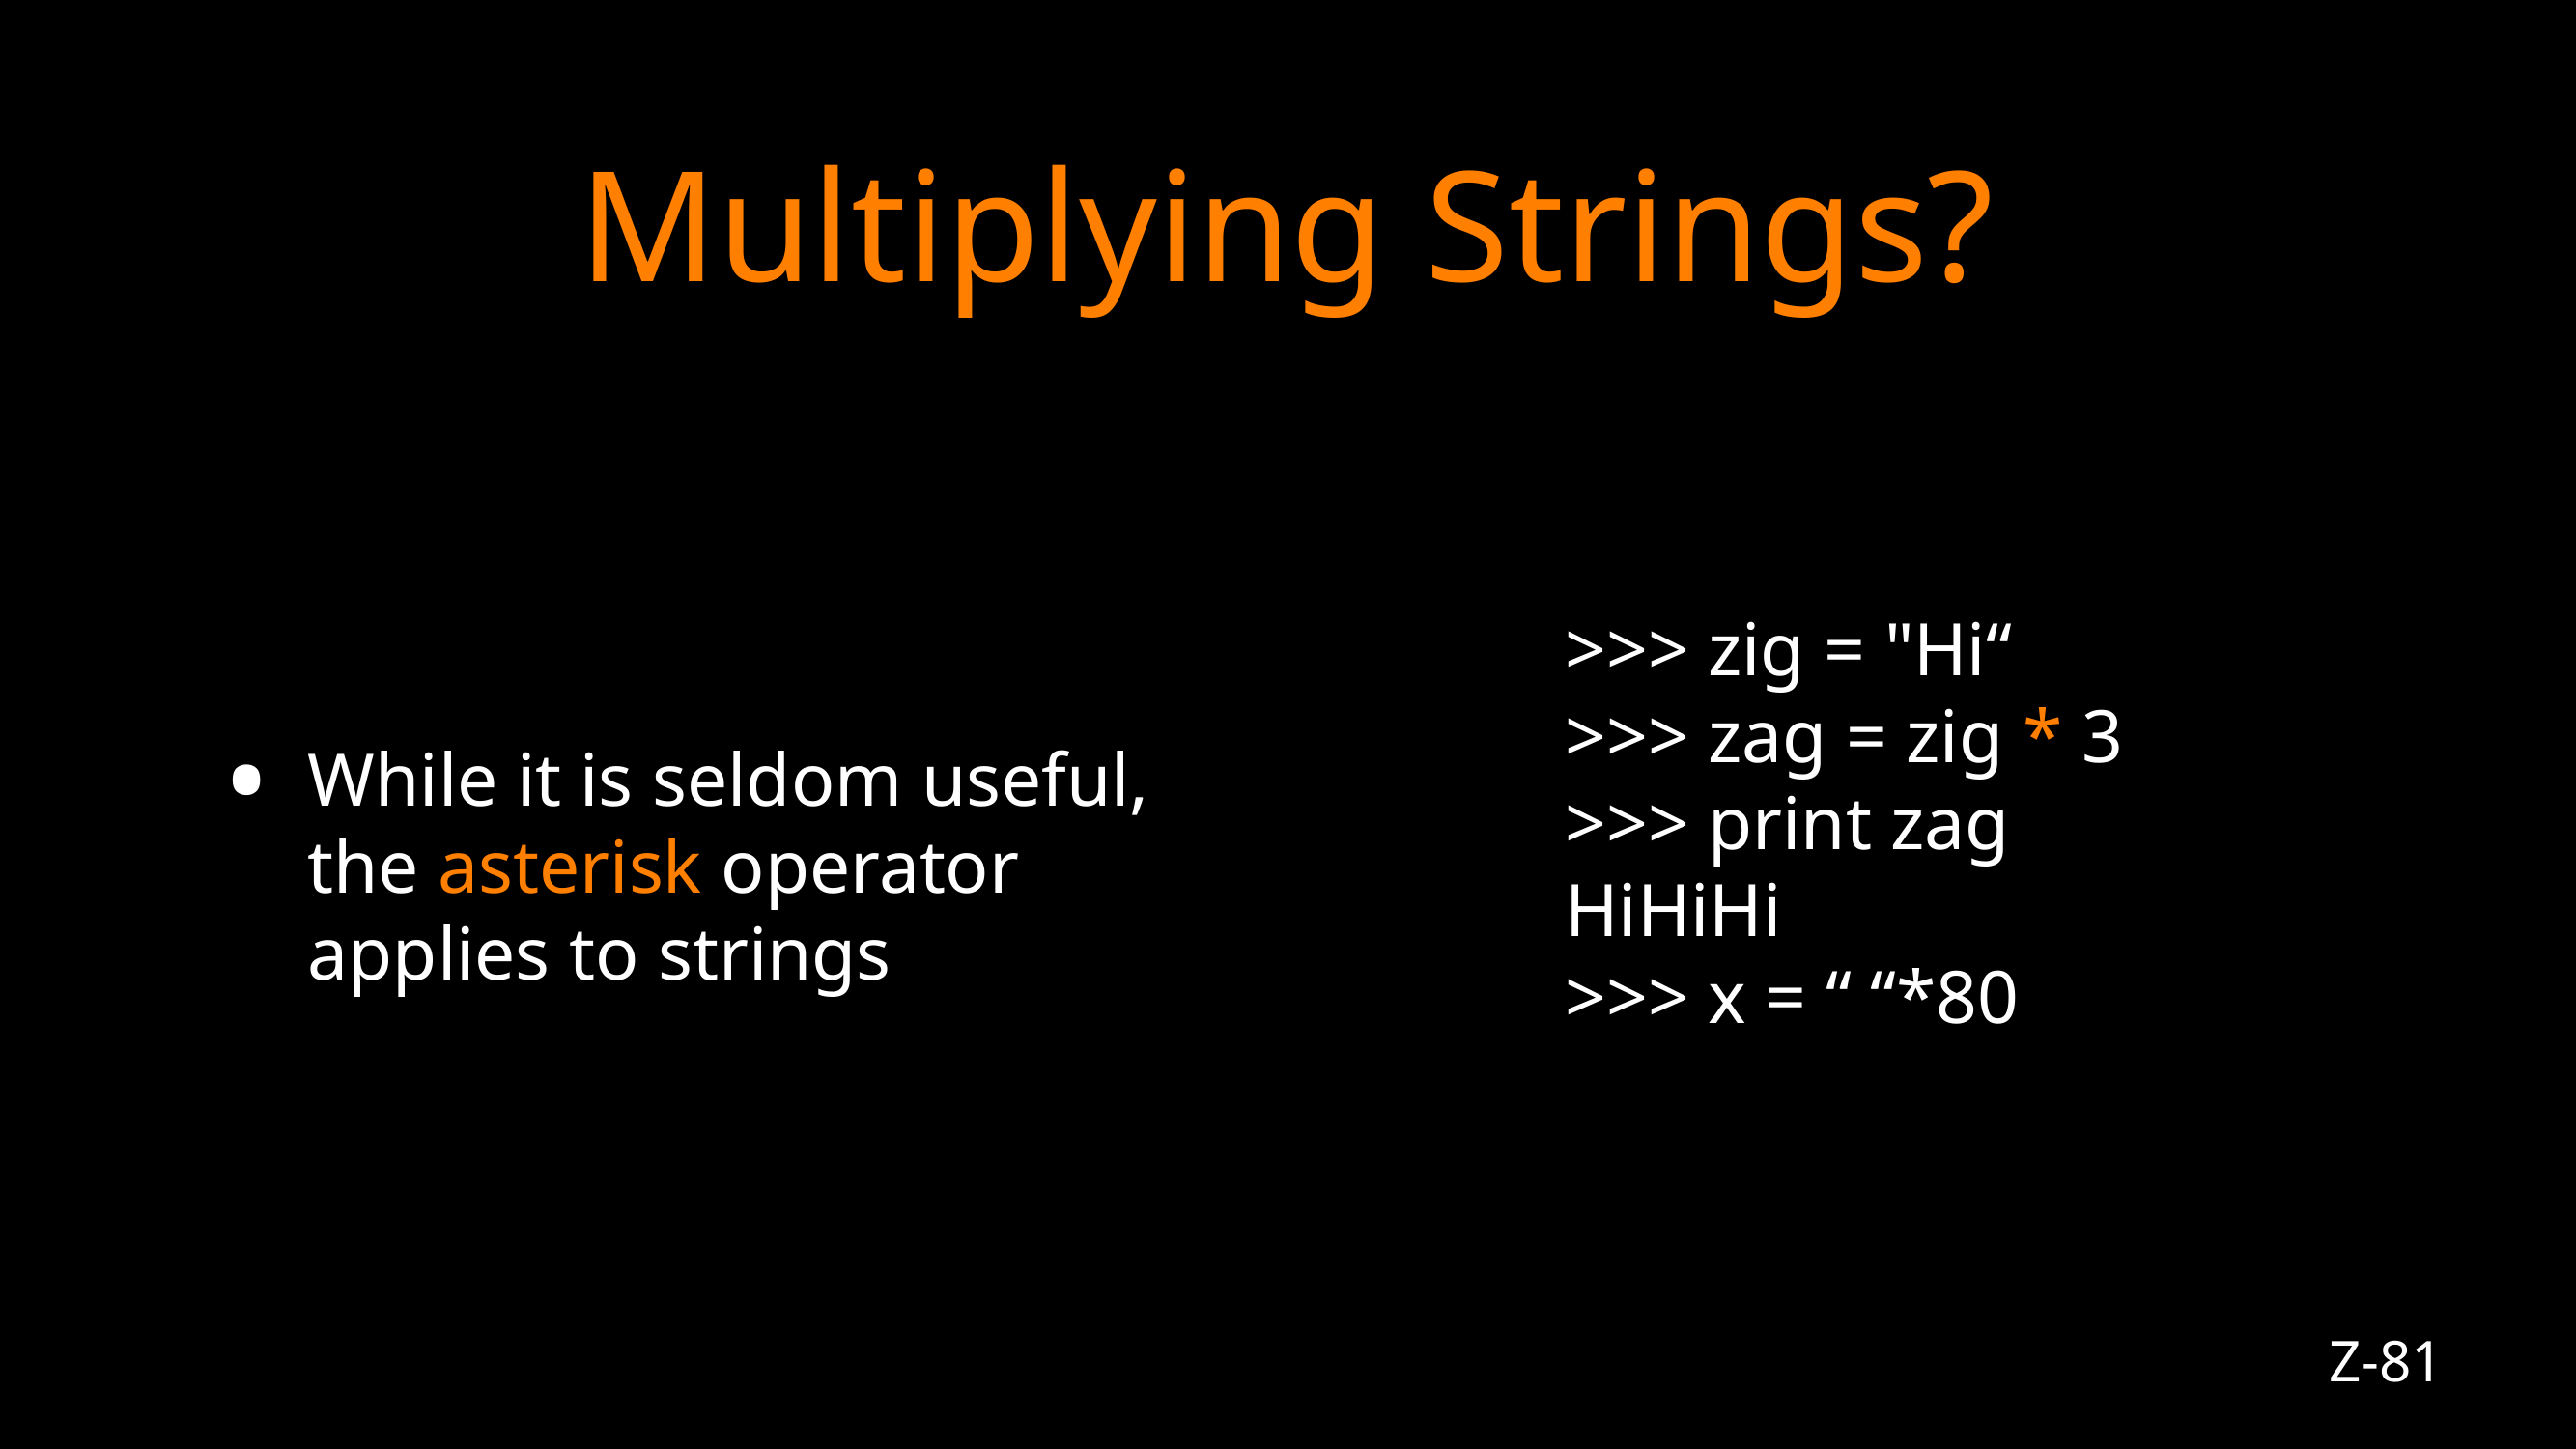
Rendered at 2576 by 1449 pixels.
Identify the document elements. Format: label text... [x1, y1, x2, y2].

text_box Z-81 [2223, 1319, 2550, 1400]
title Multiplying Strings? [183, 38, 2392, 403]
text_box >>> zig = "Hi“ >>> zag = zig * 3 >>> print zag HiHiHi >>> x = “ “*80 [1565, 603, 2124, 1125]
list While it is seldom useful, the asterisk operator applies to strings [183, 412, 1254, 1317]
